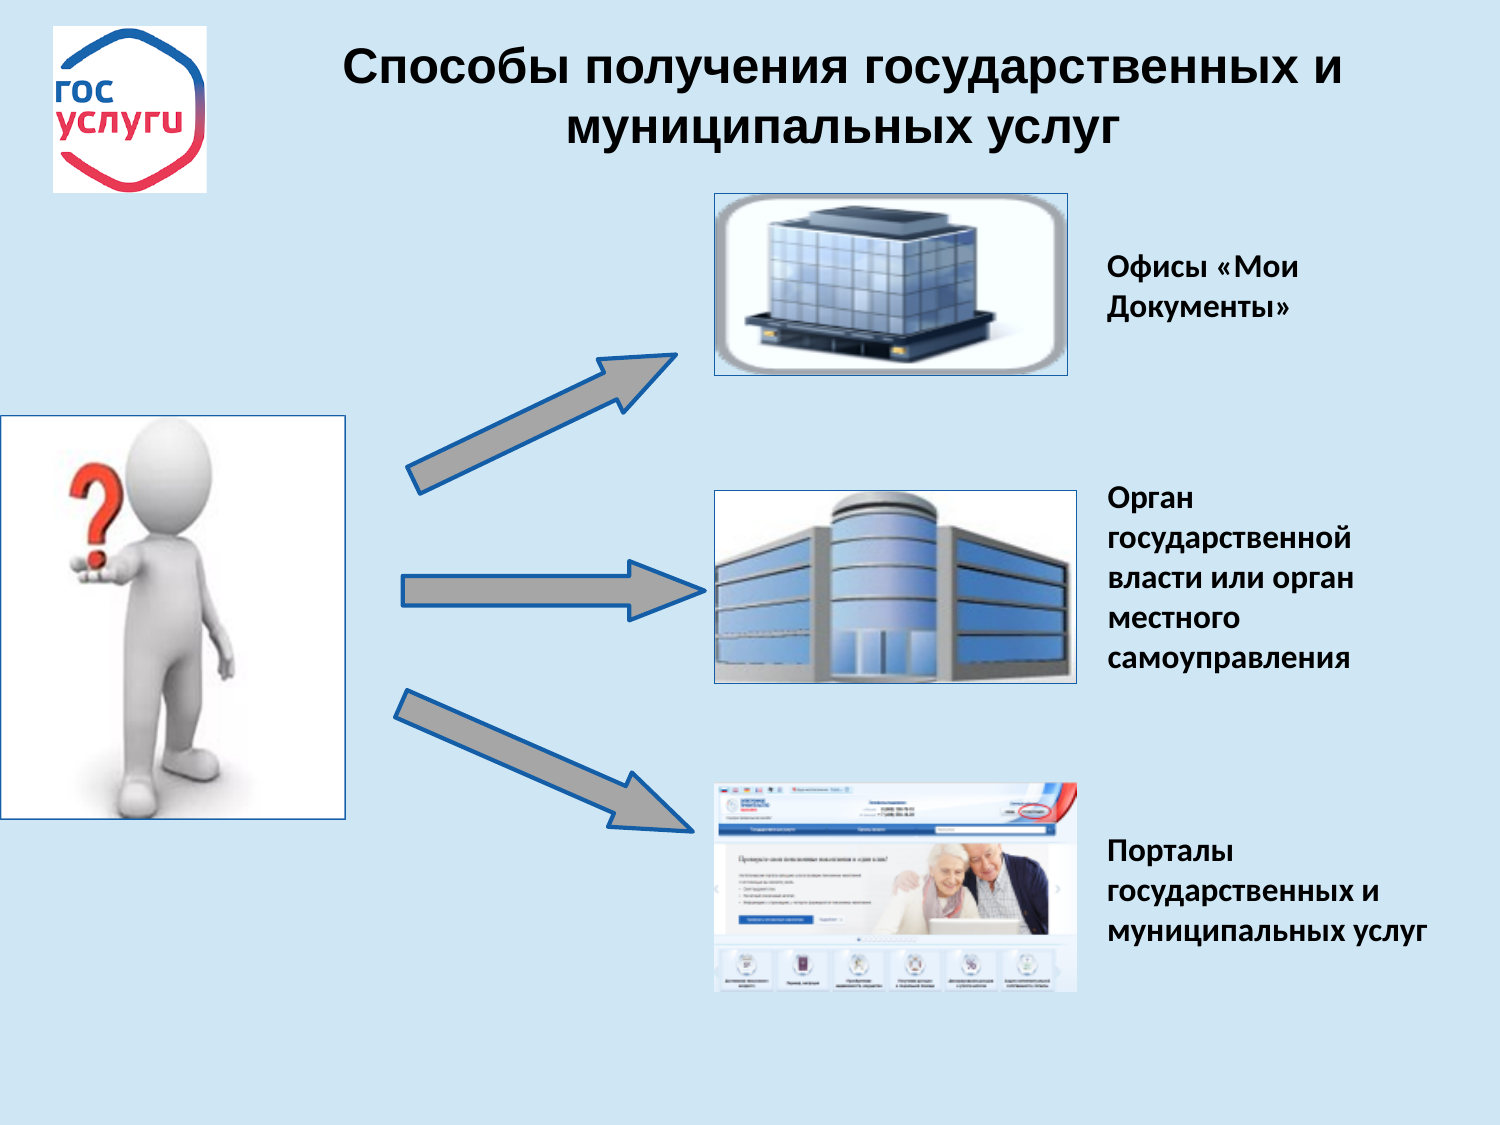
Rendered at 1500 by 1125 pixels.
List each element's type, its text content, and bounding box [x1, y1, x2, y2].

picture [714, 782, 1077, 992]
text_box [402, 561, 705, 621]
picture [714, 192, 1068, 376]
picture [0, 415, 346, 820]
text_box [395, 690, 693, 832]
picture [53, 26, 207, 193]
text_box [407, 354, 677, 494]
text_box Офисы «Мои Документы» [1092, 236, 1444, 332]
text_box Способы получения государственных и муниципальных услуг [276, 26, 1411, 162]
picture [714, 490, 1077, 684]
text_box Орган государственной власти или орган местного самоуправления [1092, 468, 1459, 683]
text_box Порталы государственных и муниципальных услуг [1092, 821, 1475, 956]
